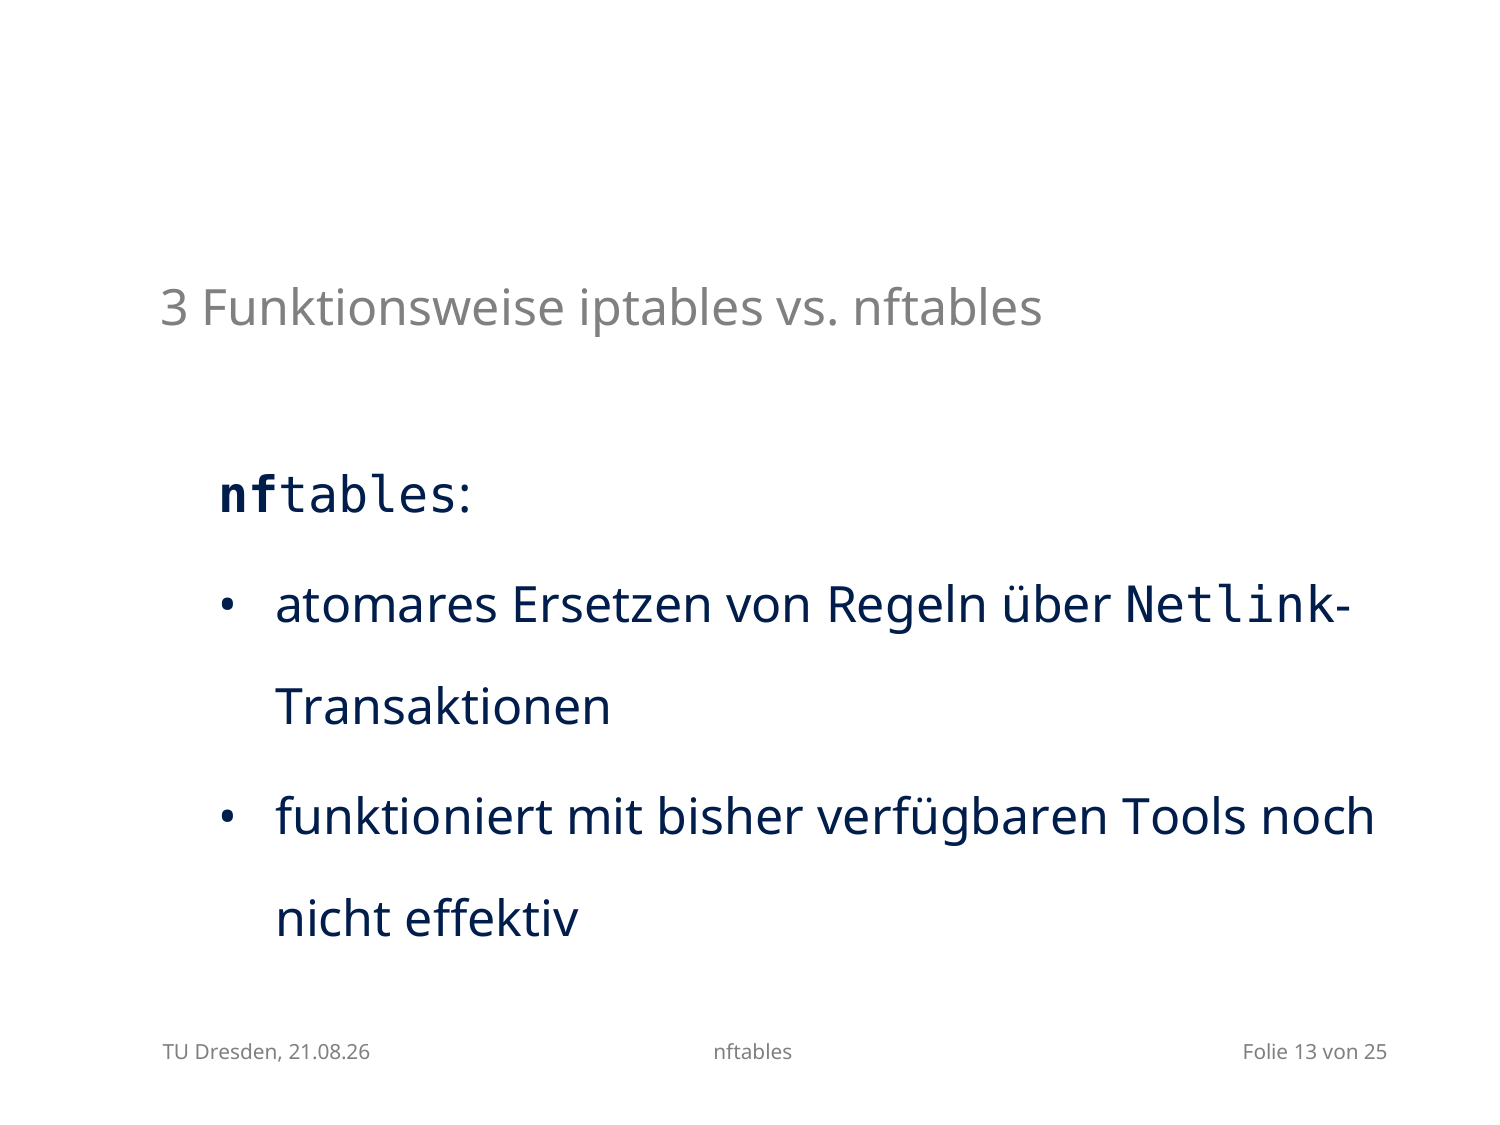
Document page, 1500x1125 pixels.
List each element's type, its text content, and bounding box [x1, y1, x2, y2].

list nftables: atomares Ersetzen von Regeln über Netlink-Transaktionen funktioniert mit bisher verfügbaren Tools noch nicht effektiv [162, 425, 1388, 1078]
title 3 Funktionsweise iptables vs. nftables [160, 238, 1392, 374]
